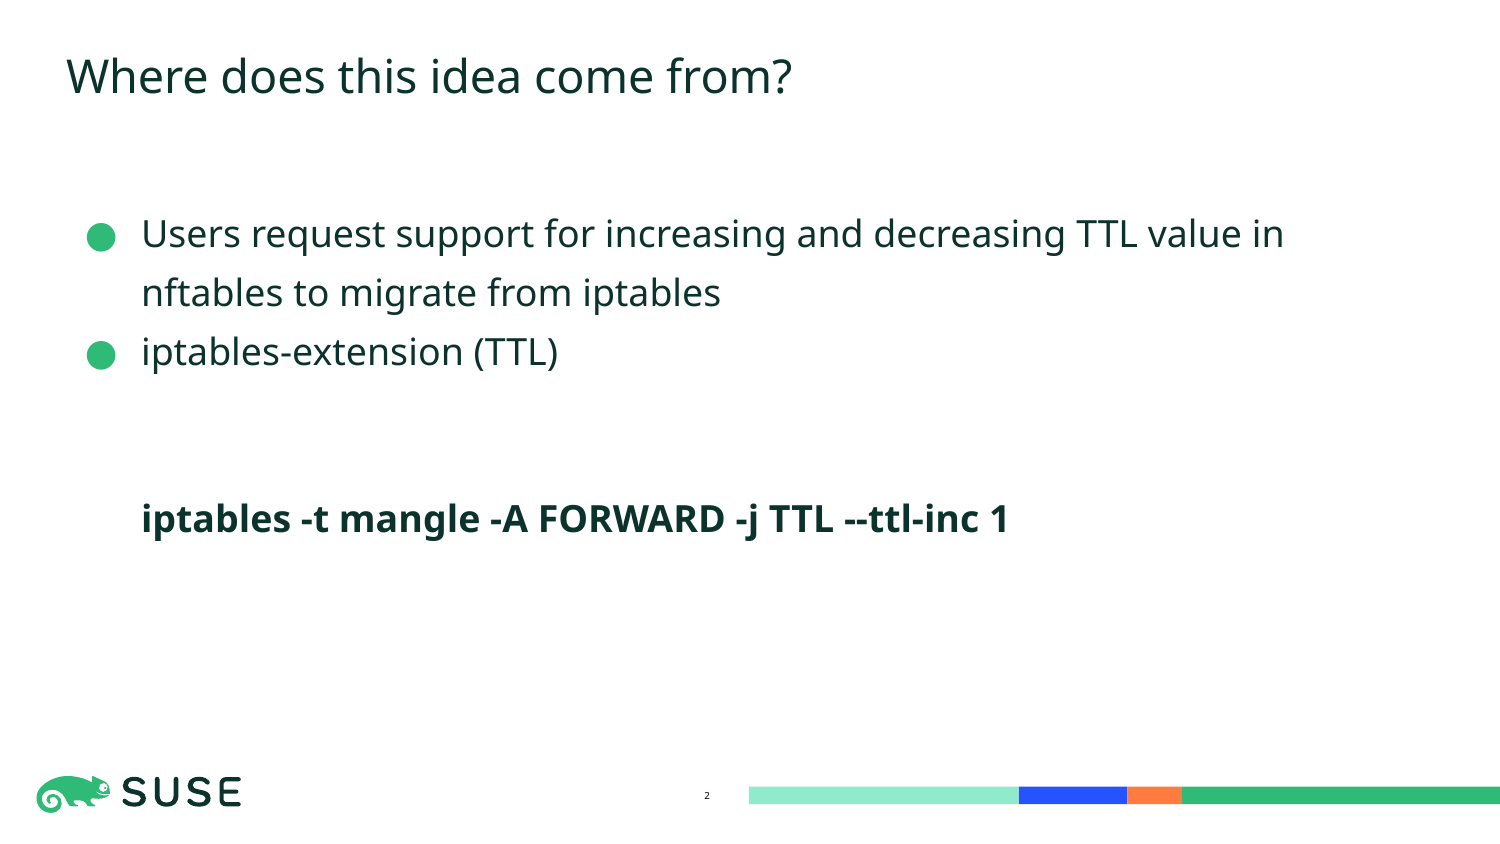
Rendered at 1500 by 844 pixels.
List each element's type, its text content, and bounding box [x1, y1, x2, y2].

list Users request support for increasing and decreasing TTL value in nftables to migrate from iptables iptables-extension (TTL) iptables -t mangle -A FORWARD -j TTL --ttl-inc 1 [51, 185, 1449, 715]
slide_number <number> [634, 773, 725, 818]
title Where does this idea come from? [51, 28, 1449, 123]
